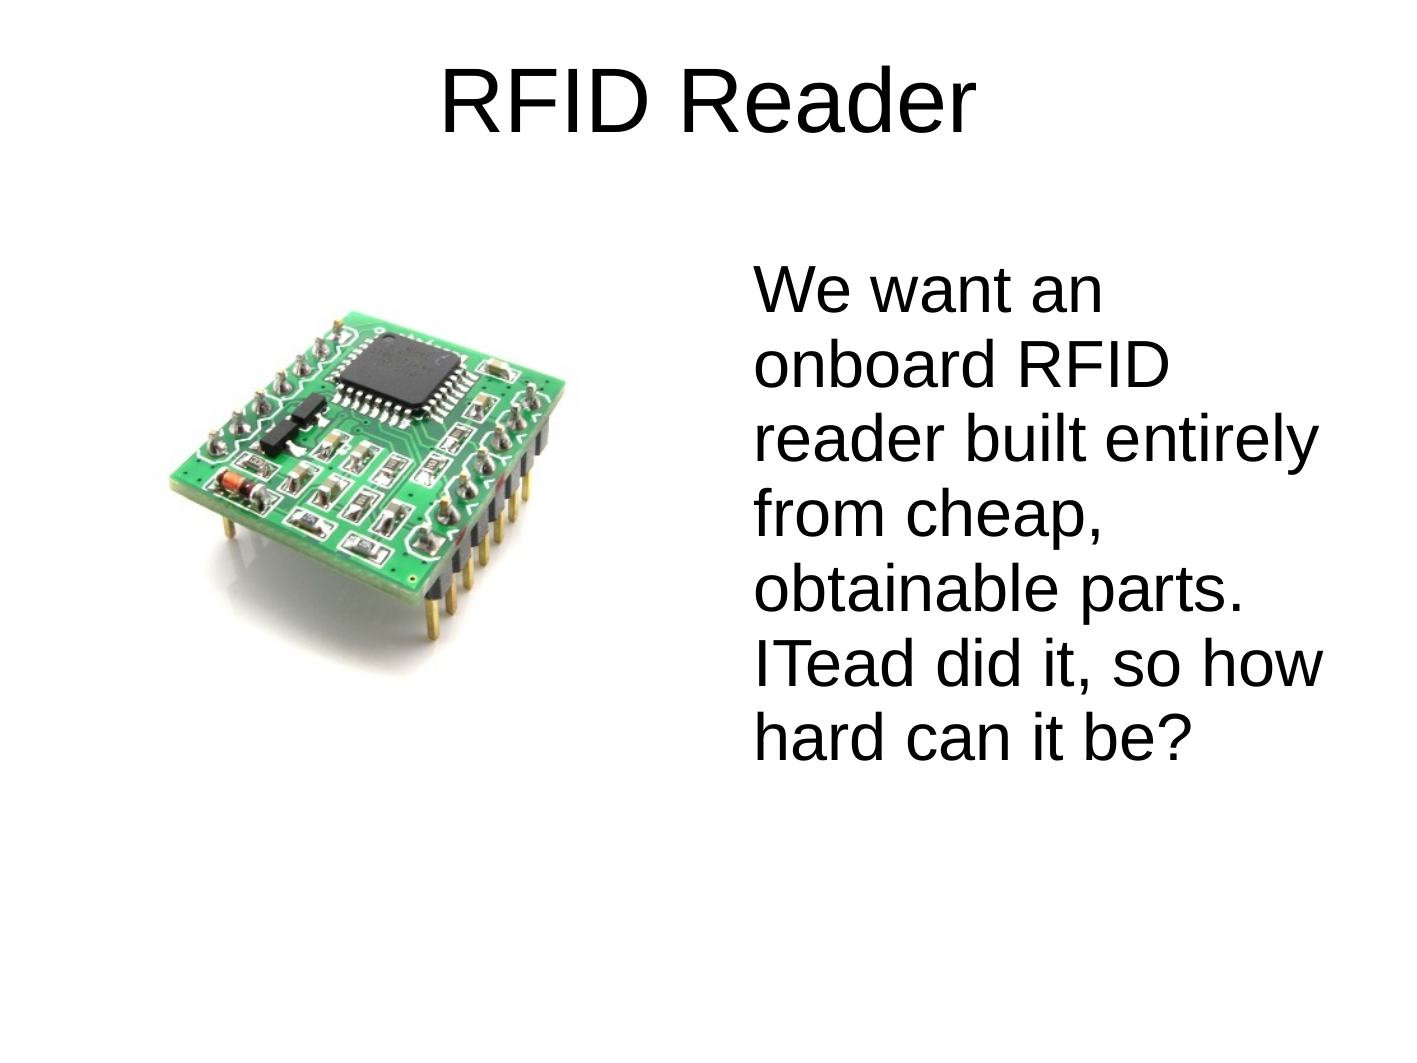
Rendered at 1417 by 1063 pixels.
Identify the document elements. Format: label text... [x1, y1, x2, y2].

text_box We want an onboard RFID reader built entirely from cheap, obtainable parts. ITead did it, so how hard can it be? [738, 244, 1377, 841]
text_box RFID Reader [70, 42, 1346, 172]
picture [70, 244, 707, 722]
